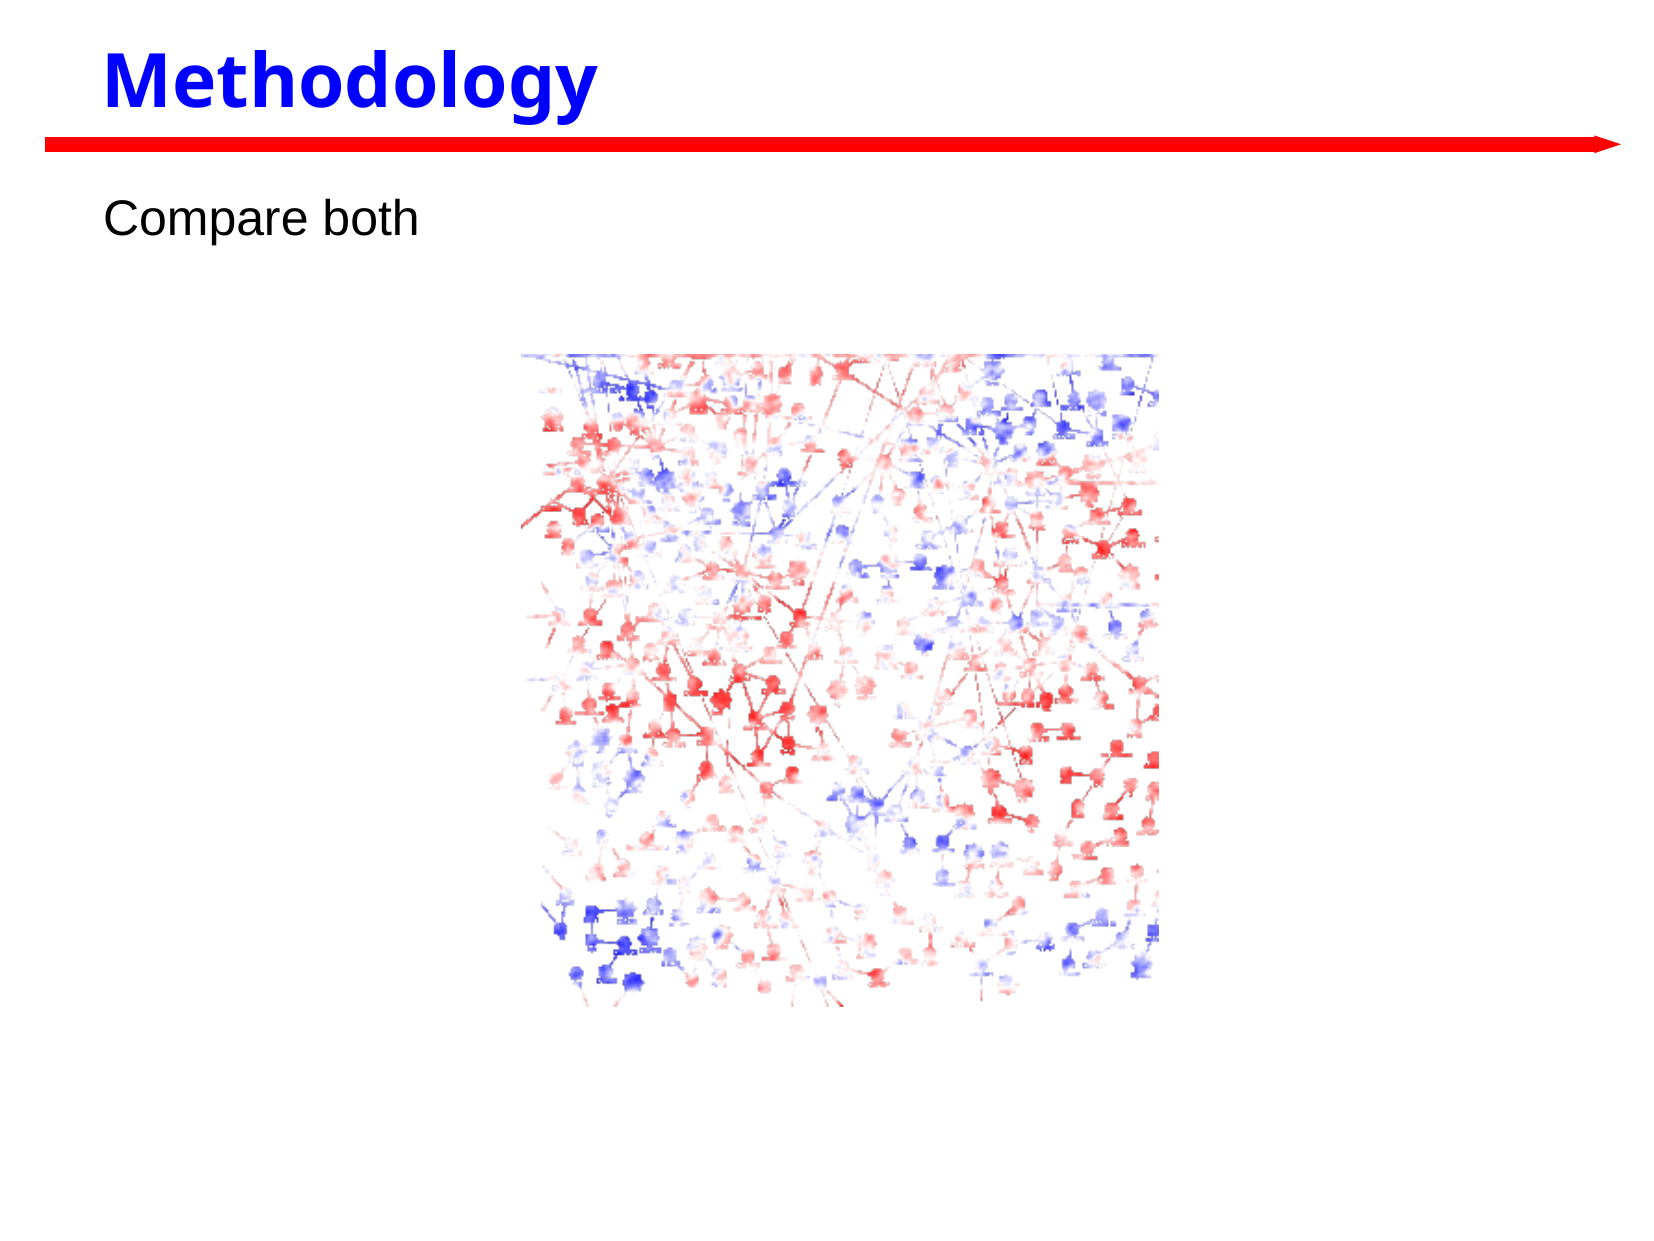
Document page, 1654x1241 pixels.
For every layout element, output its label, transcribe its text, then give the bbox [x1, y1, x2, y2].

picture [521, 354, 1159, 1007]
list Compare both [85, 190, 1571, 1145]
title Methodology [101, 27, 1514, 130]
